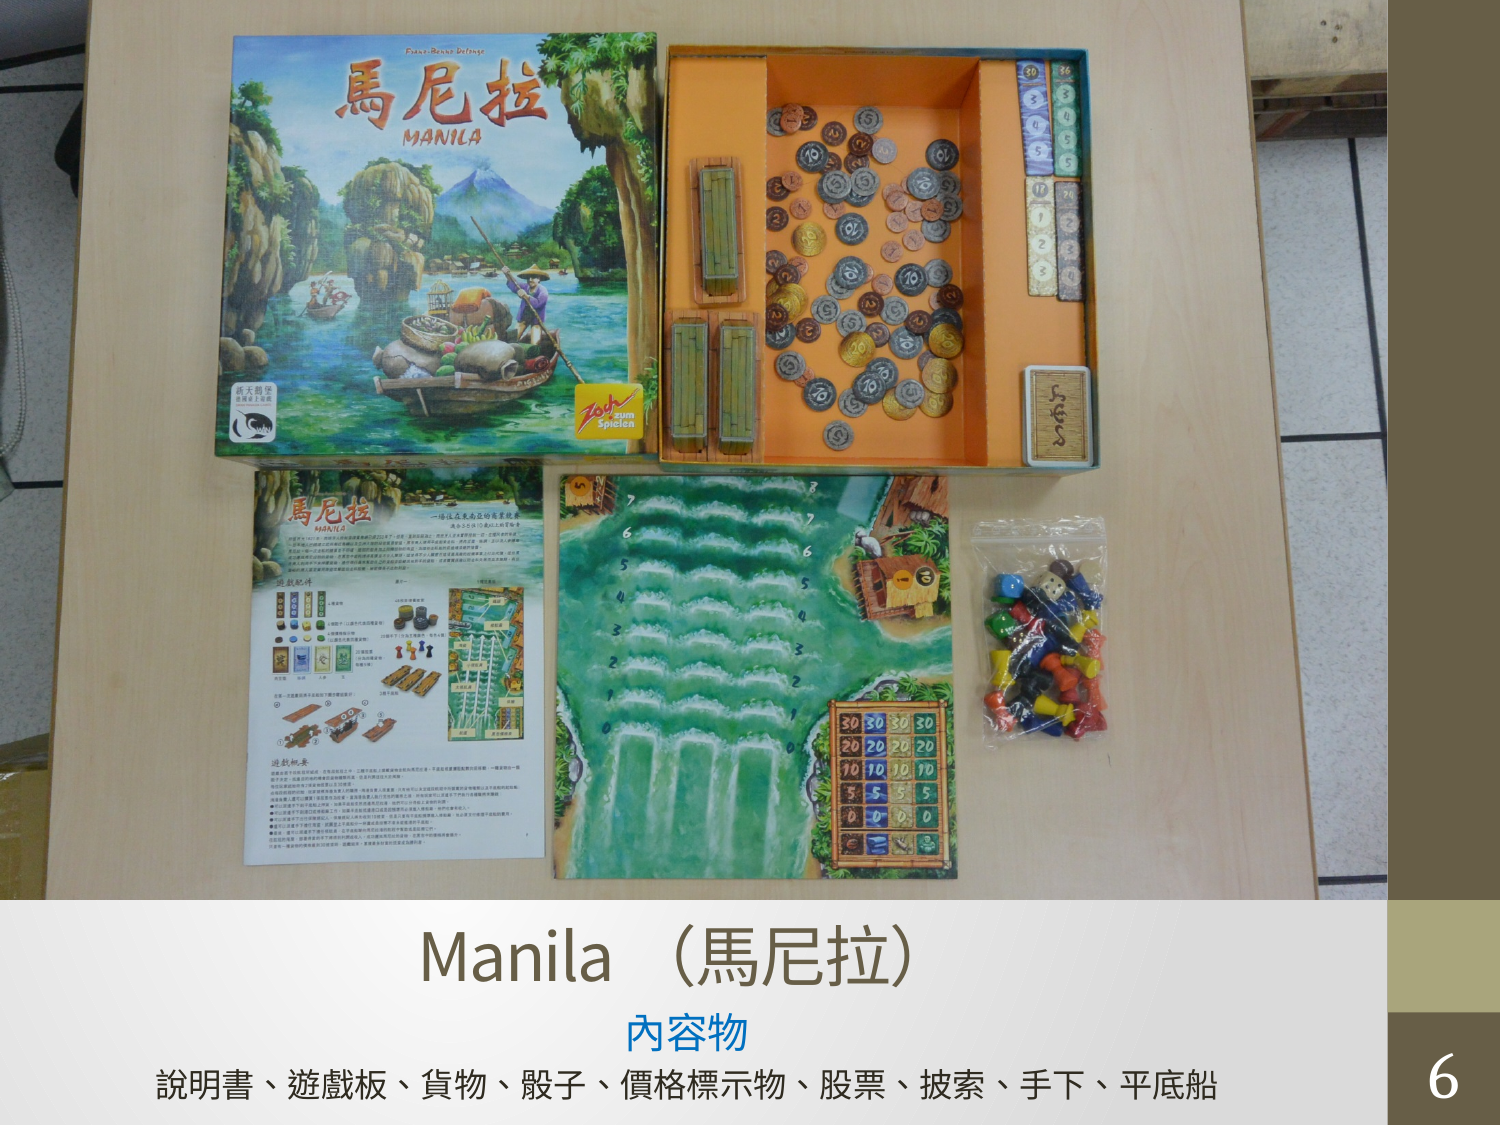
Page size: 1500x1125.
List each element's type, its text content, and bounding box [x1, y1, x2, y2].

text_box 6 [1387, 1023, 1500, 1119]
title Manila（馬尼拉） [49, 905, 1325, 999]
list 內容物 說明書、遊戲板、貨物、骰子、價格標示物、股票、披索、手下、平底船 [49, 999, 1325, 1125]
picture [0, 0, 1388, 900]
